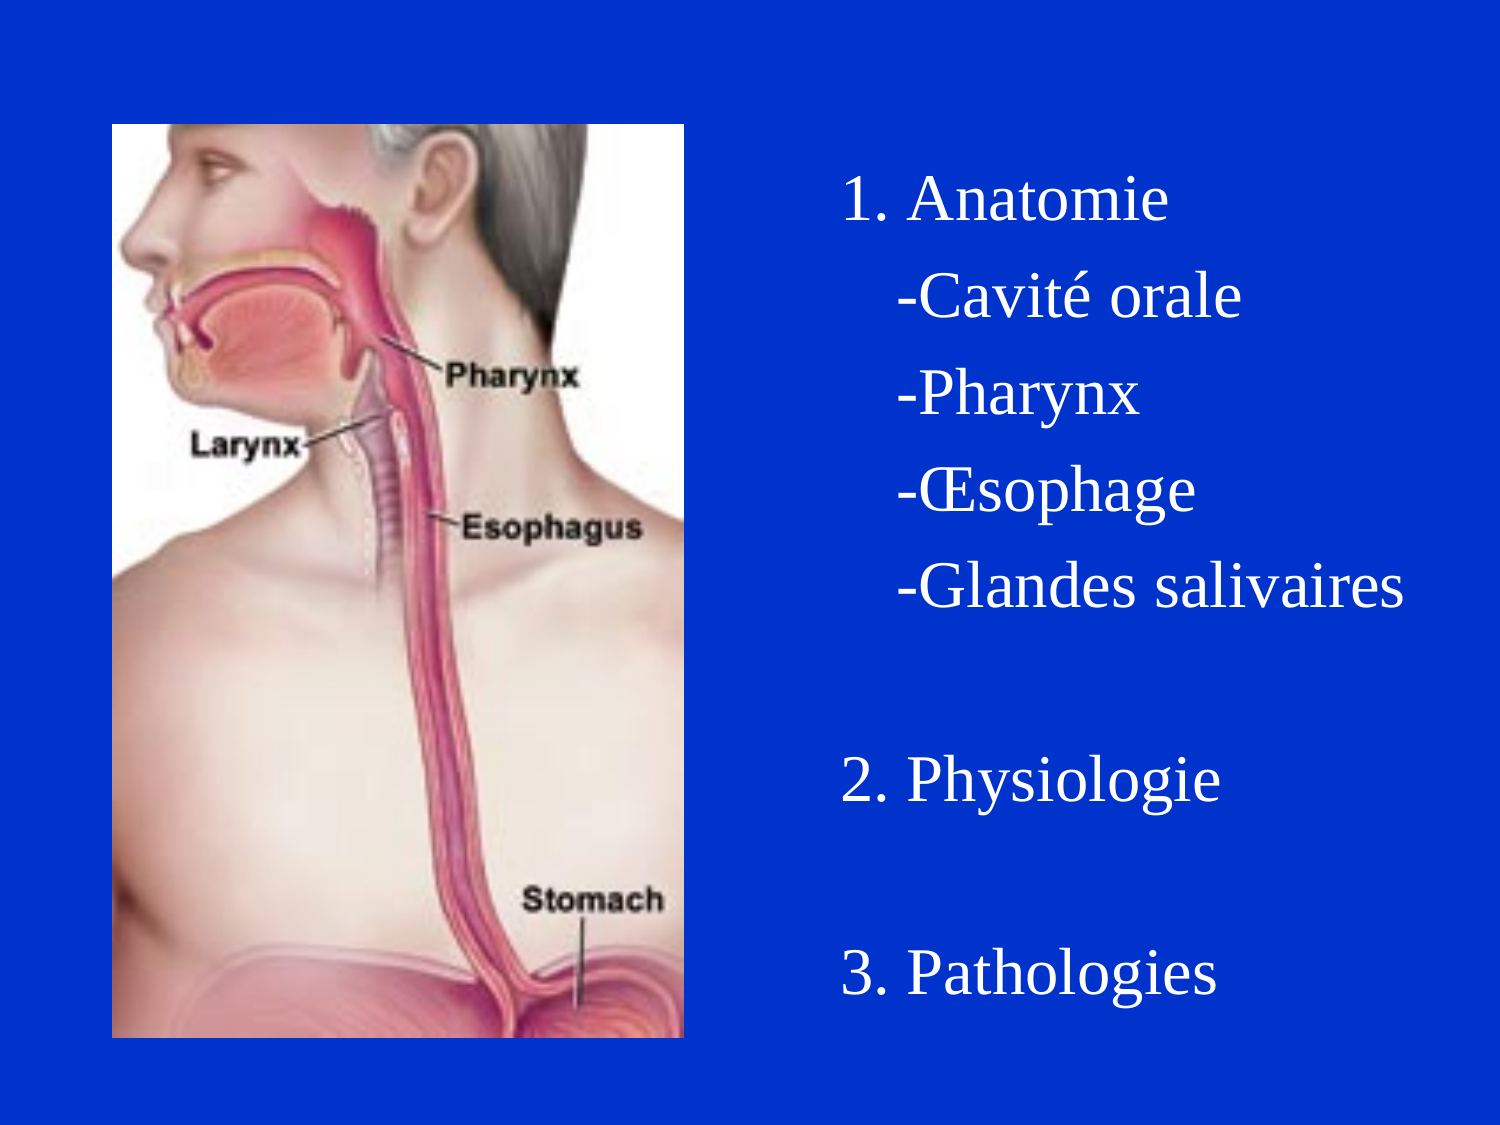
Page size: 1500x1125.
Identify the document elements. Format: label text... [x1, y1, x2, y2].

list 1. Anatomie -Cavité orale -Pharynx -Œsophage -Glandes salivaires 2. Physiologie 3. Pathologies [825, 49, 1426, 1063]
picture [112, 124, 684, 1038]
